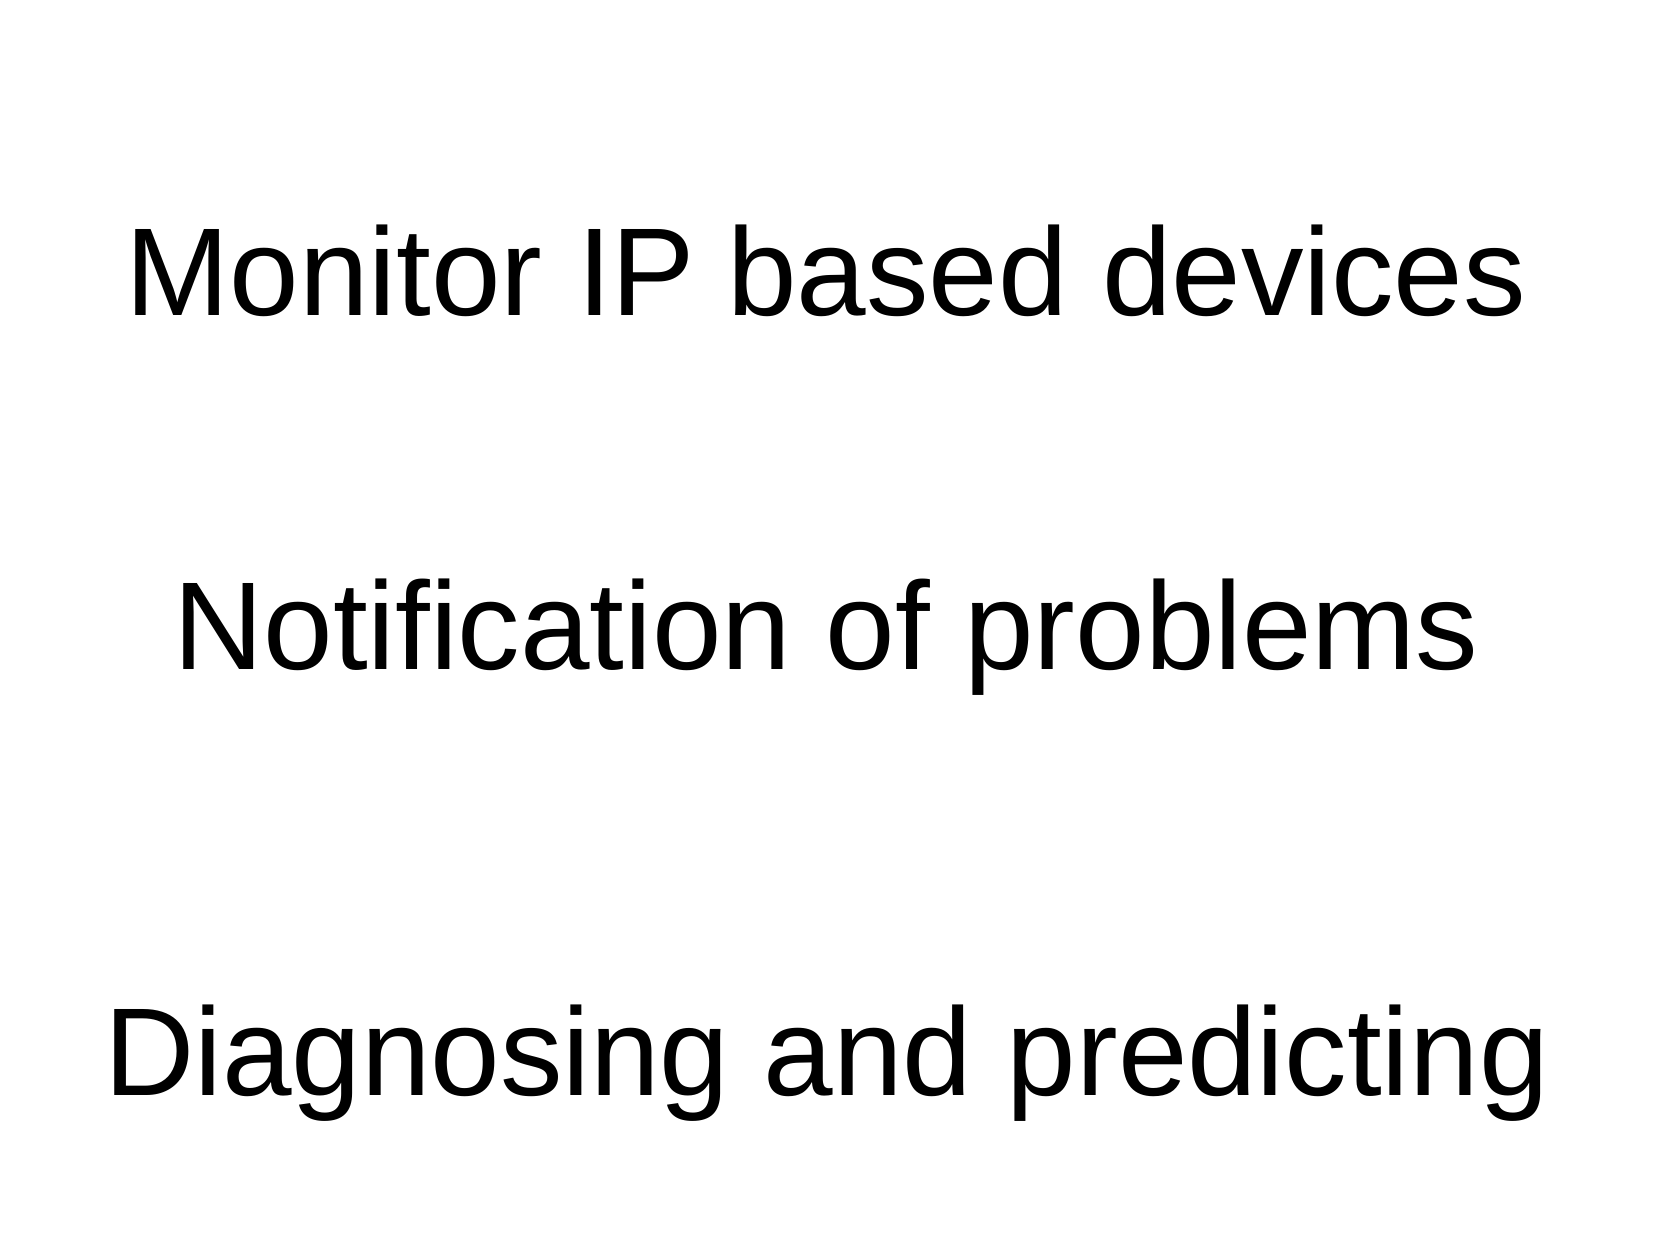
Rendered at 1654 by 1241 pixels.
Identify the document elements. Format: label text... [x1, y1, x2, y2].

text_box Diagnosing and predicting [89, 974, 1565, 1130]
text_box Monitor IP based devices [111, 194, 1543, 350]
text_box Notification of problems [158, 548, 1495, 704]
